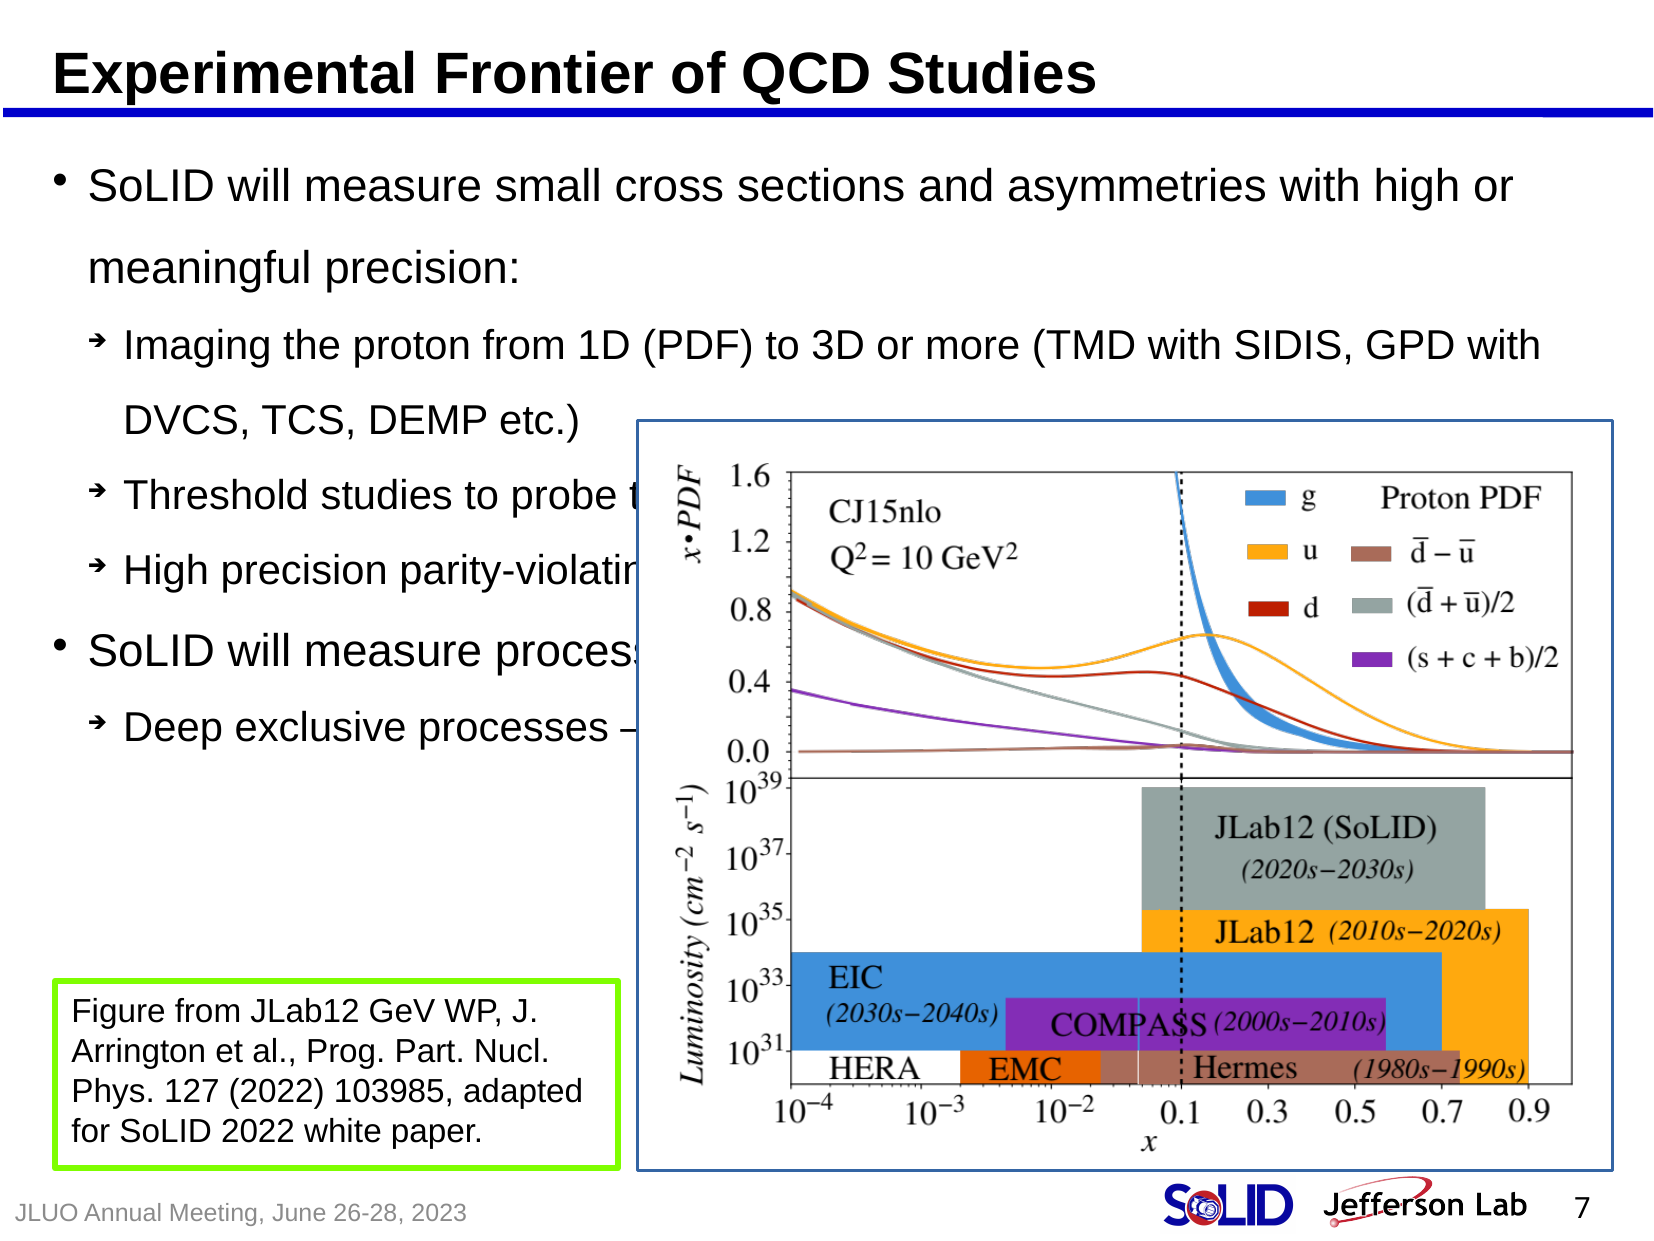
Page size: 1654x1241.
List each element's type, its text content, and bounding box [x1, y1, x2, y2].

text_box Figure from JLab12 GeV WP, J. Arrington et al., Prog. Part. Nucl. Phys. 127 (2022) 103985, adapted for SoLID 2022 white paper. [55, 980, 618, 1169]
picture [1160, 1175, 1296, 1234]
picture [1321, 1171, 1540, 1239]
text_box [637, 420, 1613, 1171]
text_box SoLID will measure small cross sections and asymmetries with high or meaningful precision: Imaging the proton from 1D (PDF) to 3D or more (TMD with SIDIS, GPD with DVCS, TCS, DEMP etc.) Threshold studies to probe the proton mass and gluonic field High precision parity-violating electron scattering (PVES) and test of the SM SoLID will measure processes never measured before: Deep exclusive processes – DDVCS, etc. [37, 120, 1650, 826]
picture [675, 461, 1575, 1152]
text_box Experimental Frontier of QCD Studies [37, 27, 1613, 102]
